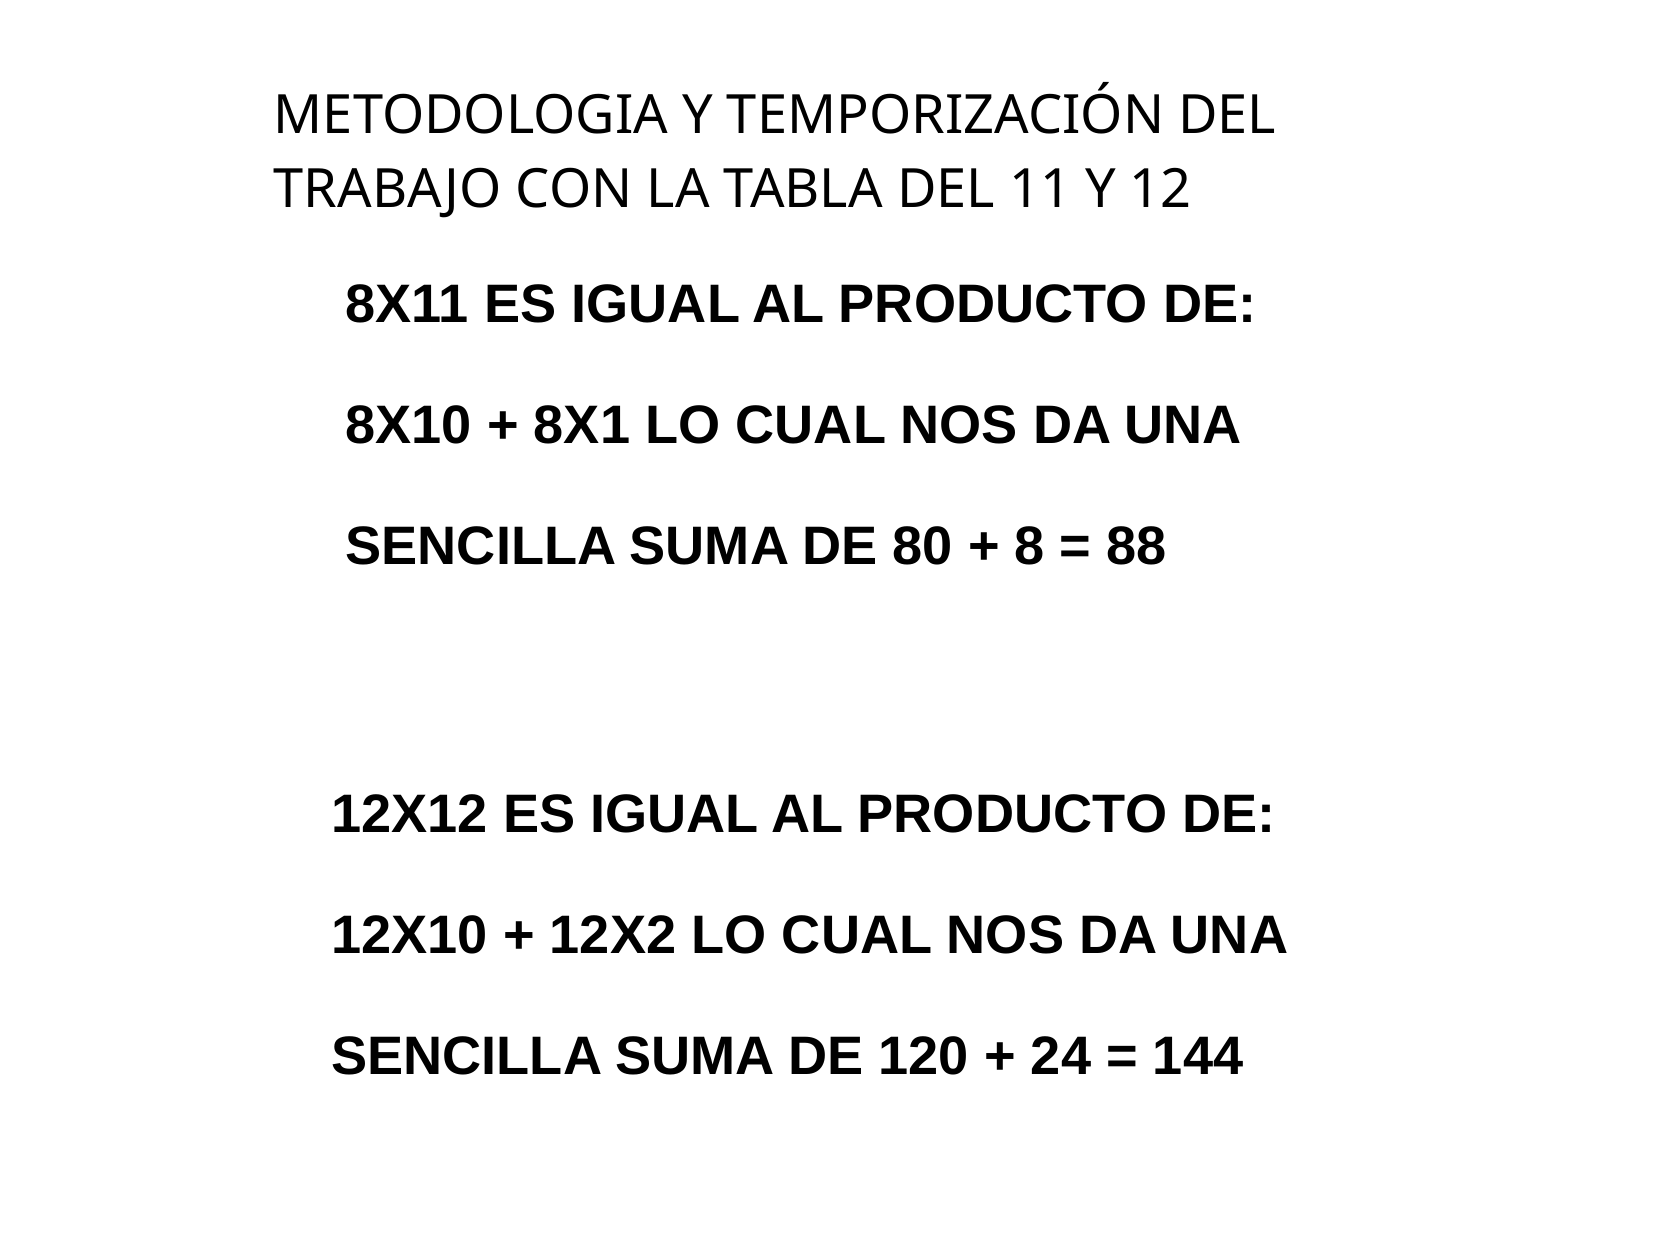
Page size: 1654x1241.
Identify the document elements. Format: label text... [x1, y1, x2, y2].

text_box 8X11 ES IGUAL AL PRODUCTO DE: 8X10 + 8X1 LO CUAL NOS DA UNA SENCILLA SUMA DE 80 + 8 = 88 [330, 265, 1273, 591]
text_box 12X12 ES IGUAL AL PRODUCTO DE: 12X10 + 12X2 LO CUAL NOS DA UNA SENCILLA SUMA DE 120 + 24 = 144 [316, 776, 1305, 1102]
text_box METODOLOGIA Y TEMPORIZACIÓN DEL TRABAJO CON LA TABLA DEL 11 Y 12 [244, 68, 1349, 229]
